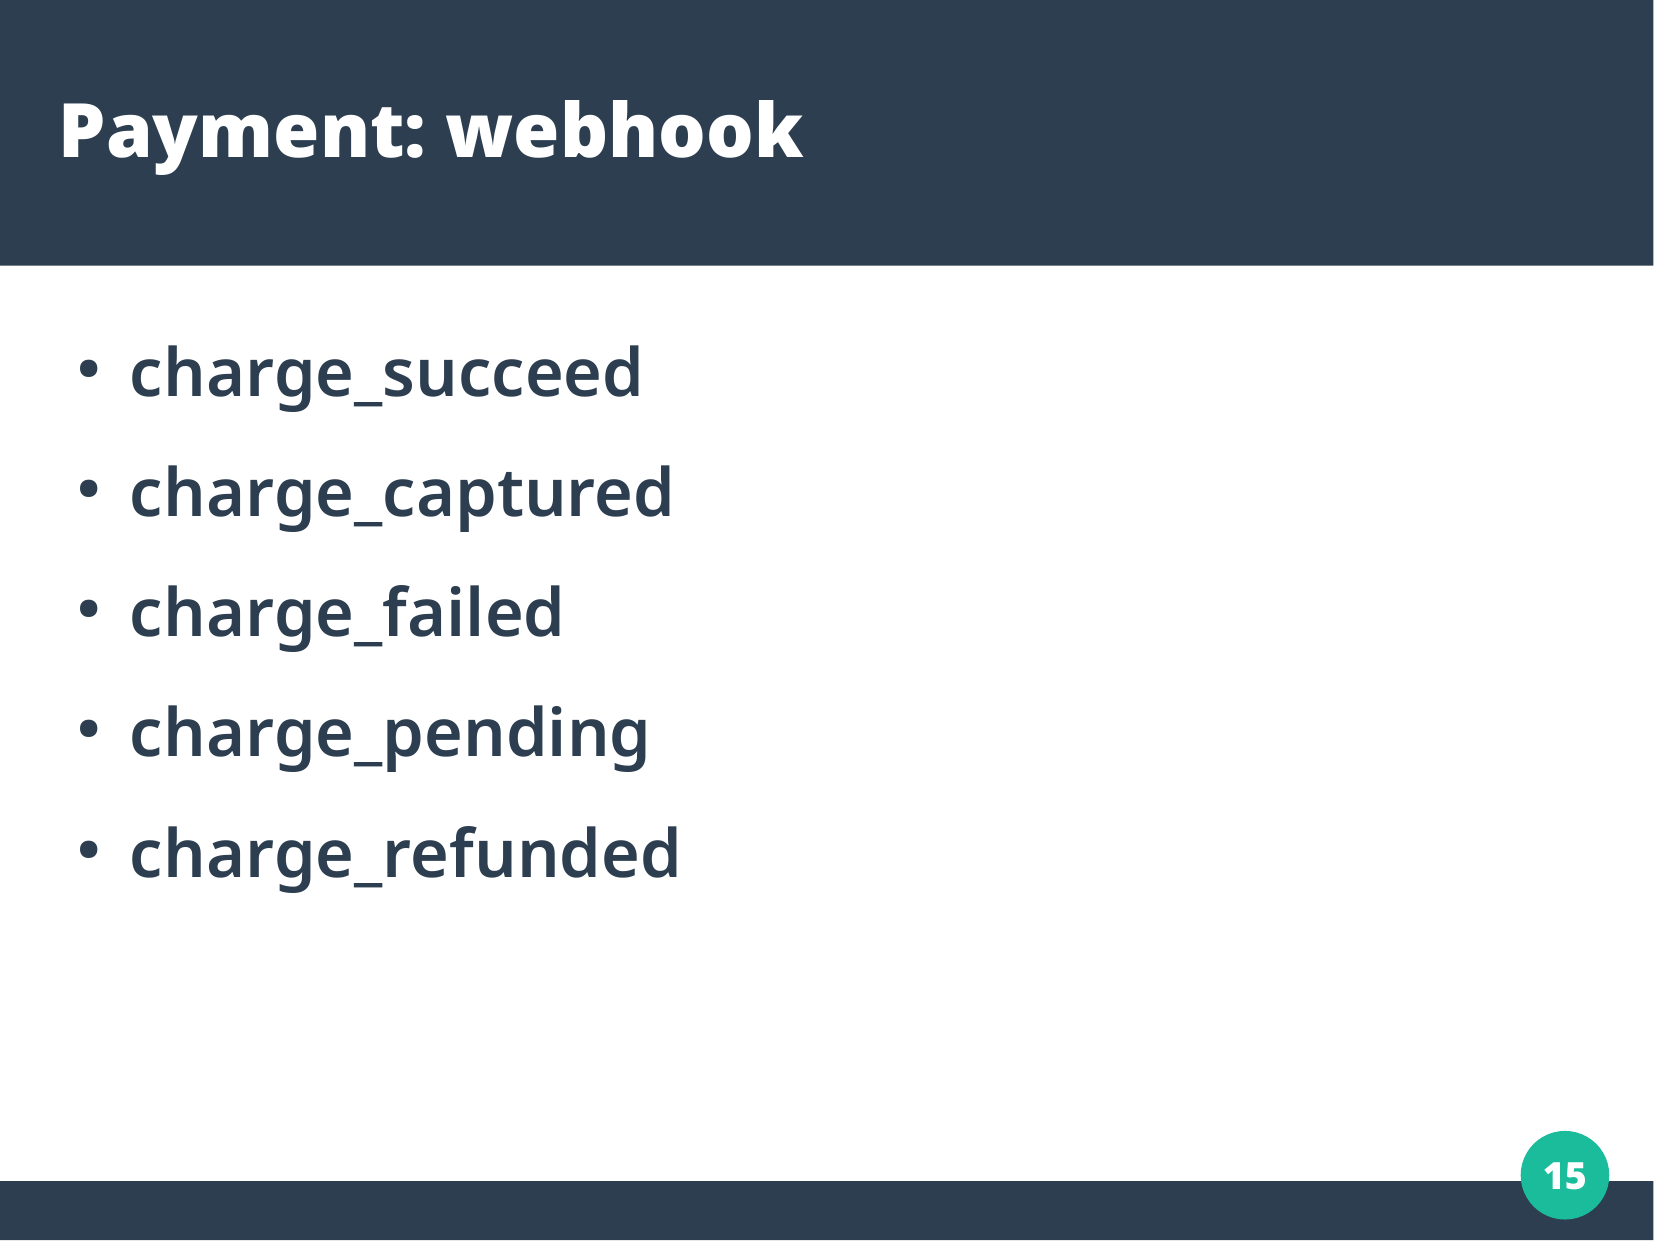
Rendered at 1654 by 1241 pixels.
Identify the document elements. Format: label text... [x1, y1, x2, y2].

title Payment: webhook [59, 49, 1595, 207]
list charge_succeed charge_captured charge_failed charge_pending charge_refunded [59, 324, 1595, 1152]
